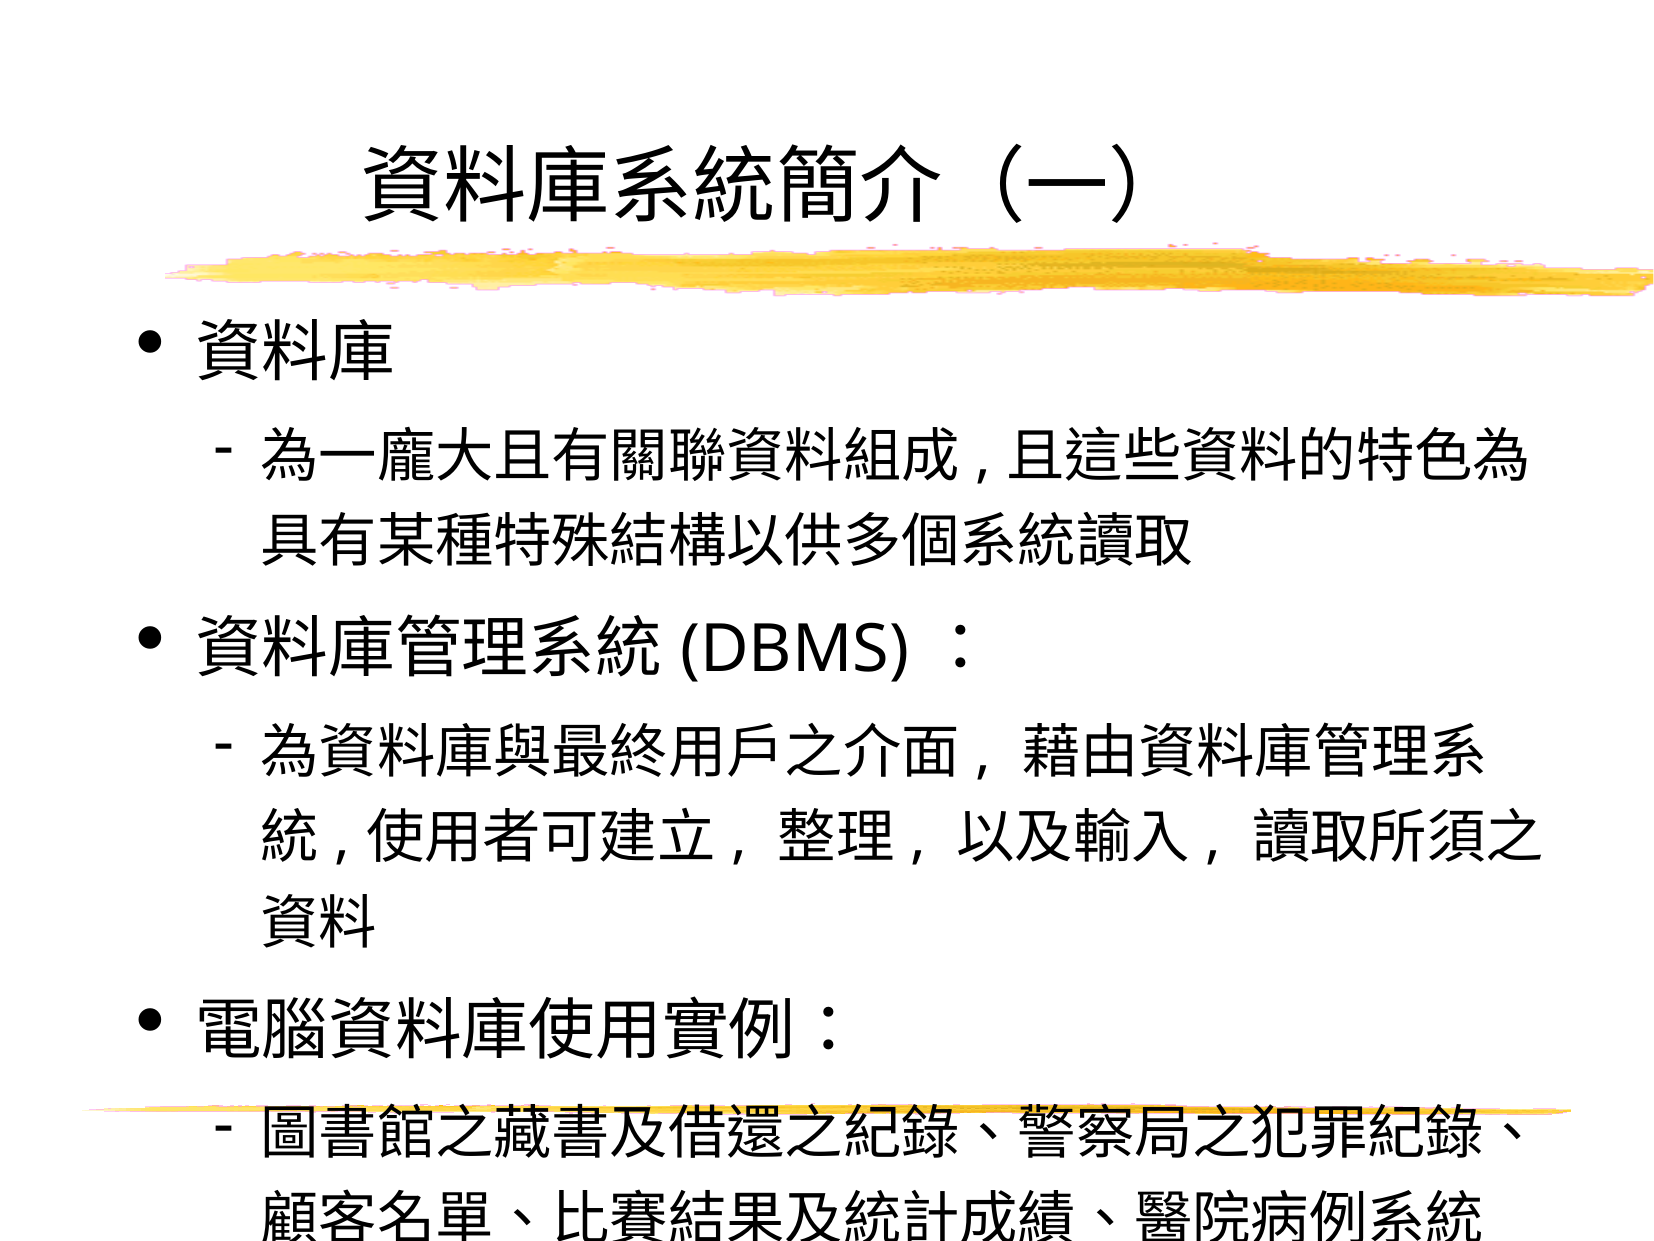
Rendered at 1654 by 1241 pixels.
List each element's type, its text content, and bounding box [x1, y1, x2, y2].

picture [165, 237, 1654, 308]
title 資料庫系統簡介（一） [73, 41, 1479, 249]
list 資料庫 為一龐大且有關聯資料組成,且這些資料的特色為具有某種特殊結構以供多個系統讀取 資料庫管理系統(DBMS)： 為資料庫與最終用戶之介面, 藉由資料庫管理系統,使用者可建立, 整理, 以及輸入, 讀取所須之資料 電腦資料庫使用實例： 圖書館之藏書及借還之紀錄、警察局之犯罪紀錄、顧客名單、比賽結果及統計成績、醫院病例系統 [124, 289, 1587, 1165]
picture [82, 1102, 124, 1117]
